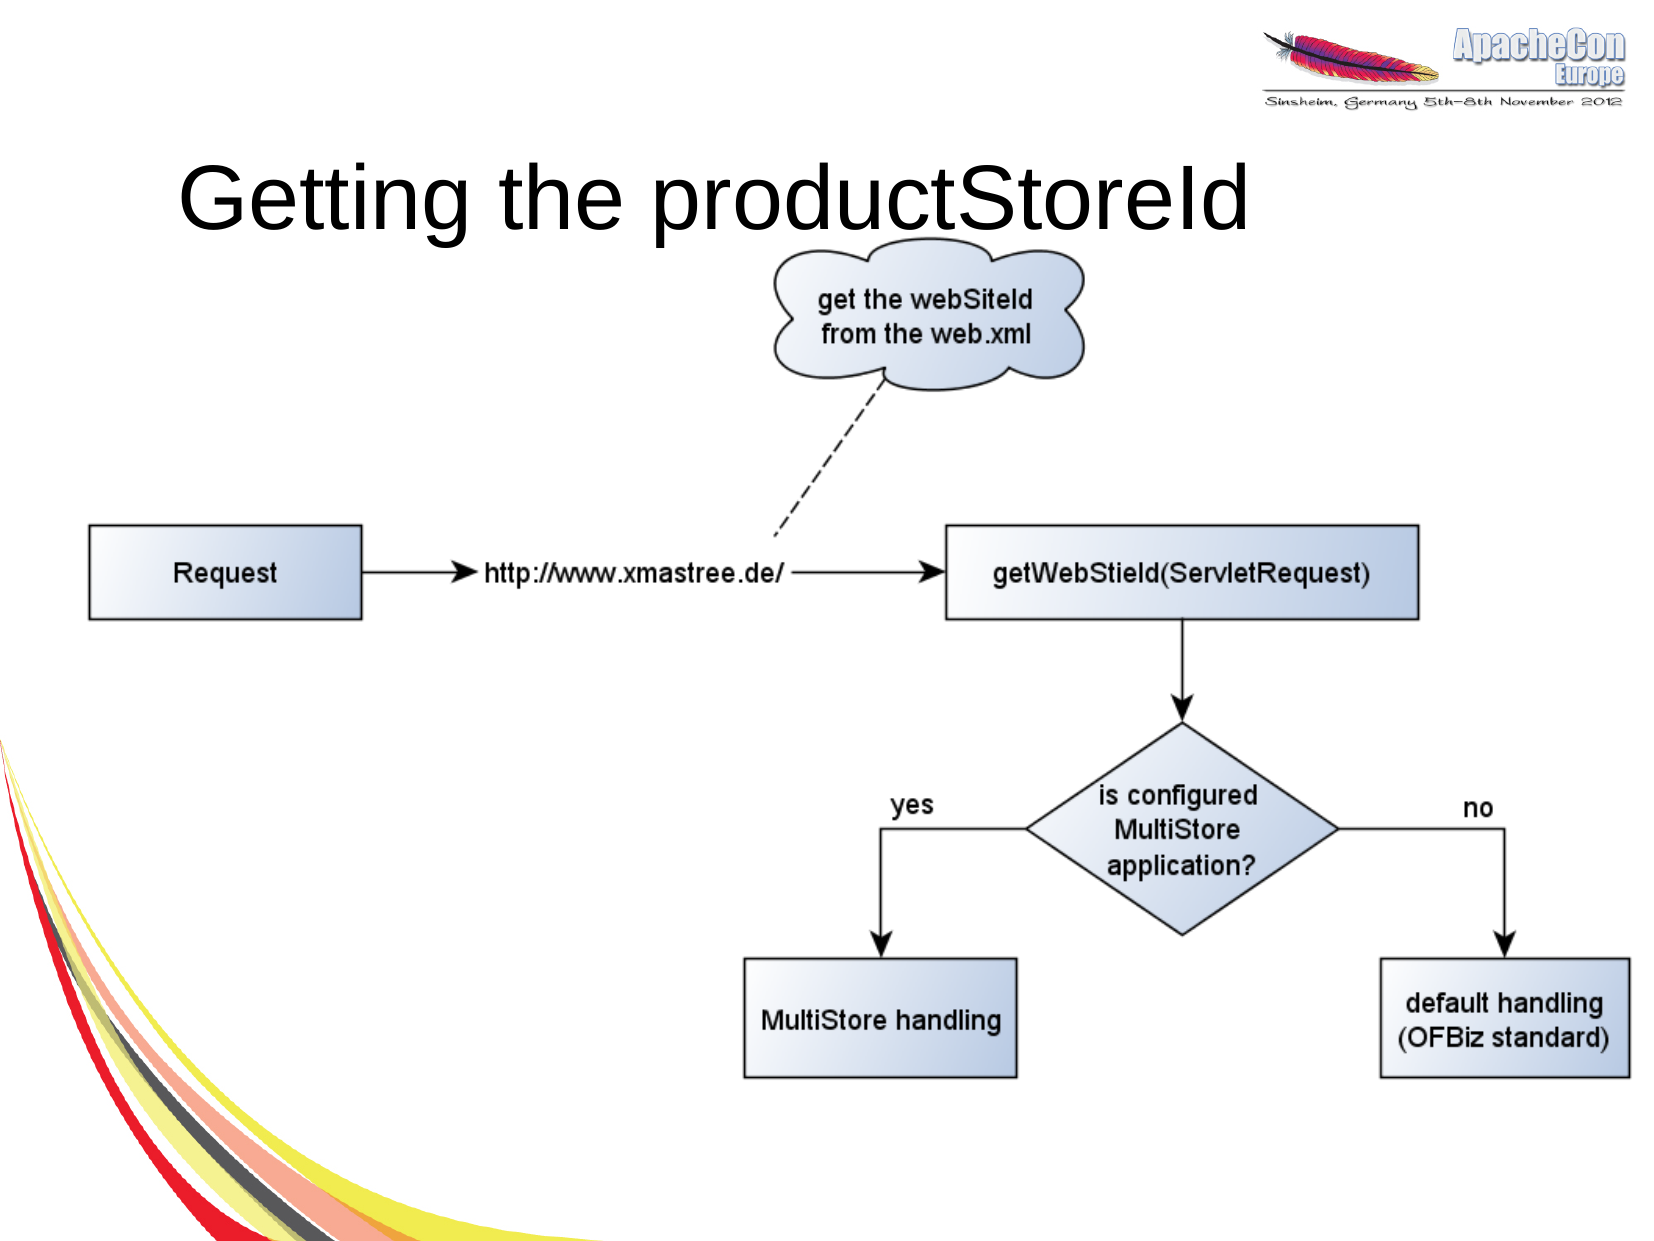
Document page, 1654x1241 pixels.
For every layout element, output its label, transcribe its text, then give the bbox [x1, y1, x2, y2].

title Getting the productStoreId [177, 141, 1536, 254]
picture [0, 0, 1654, 1241]
